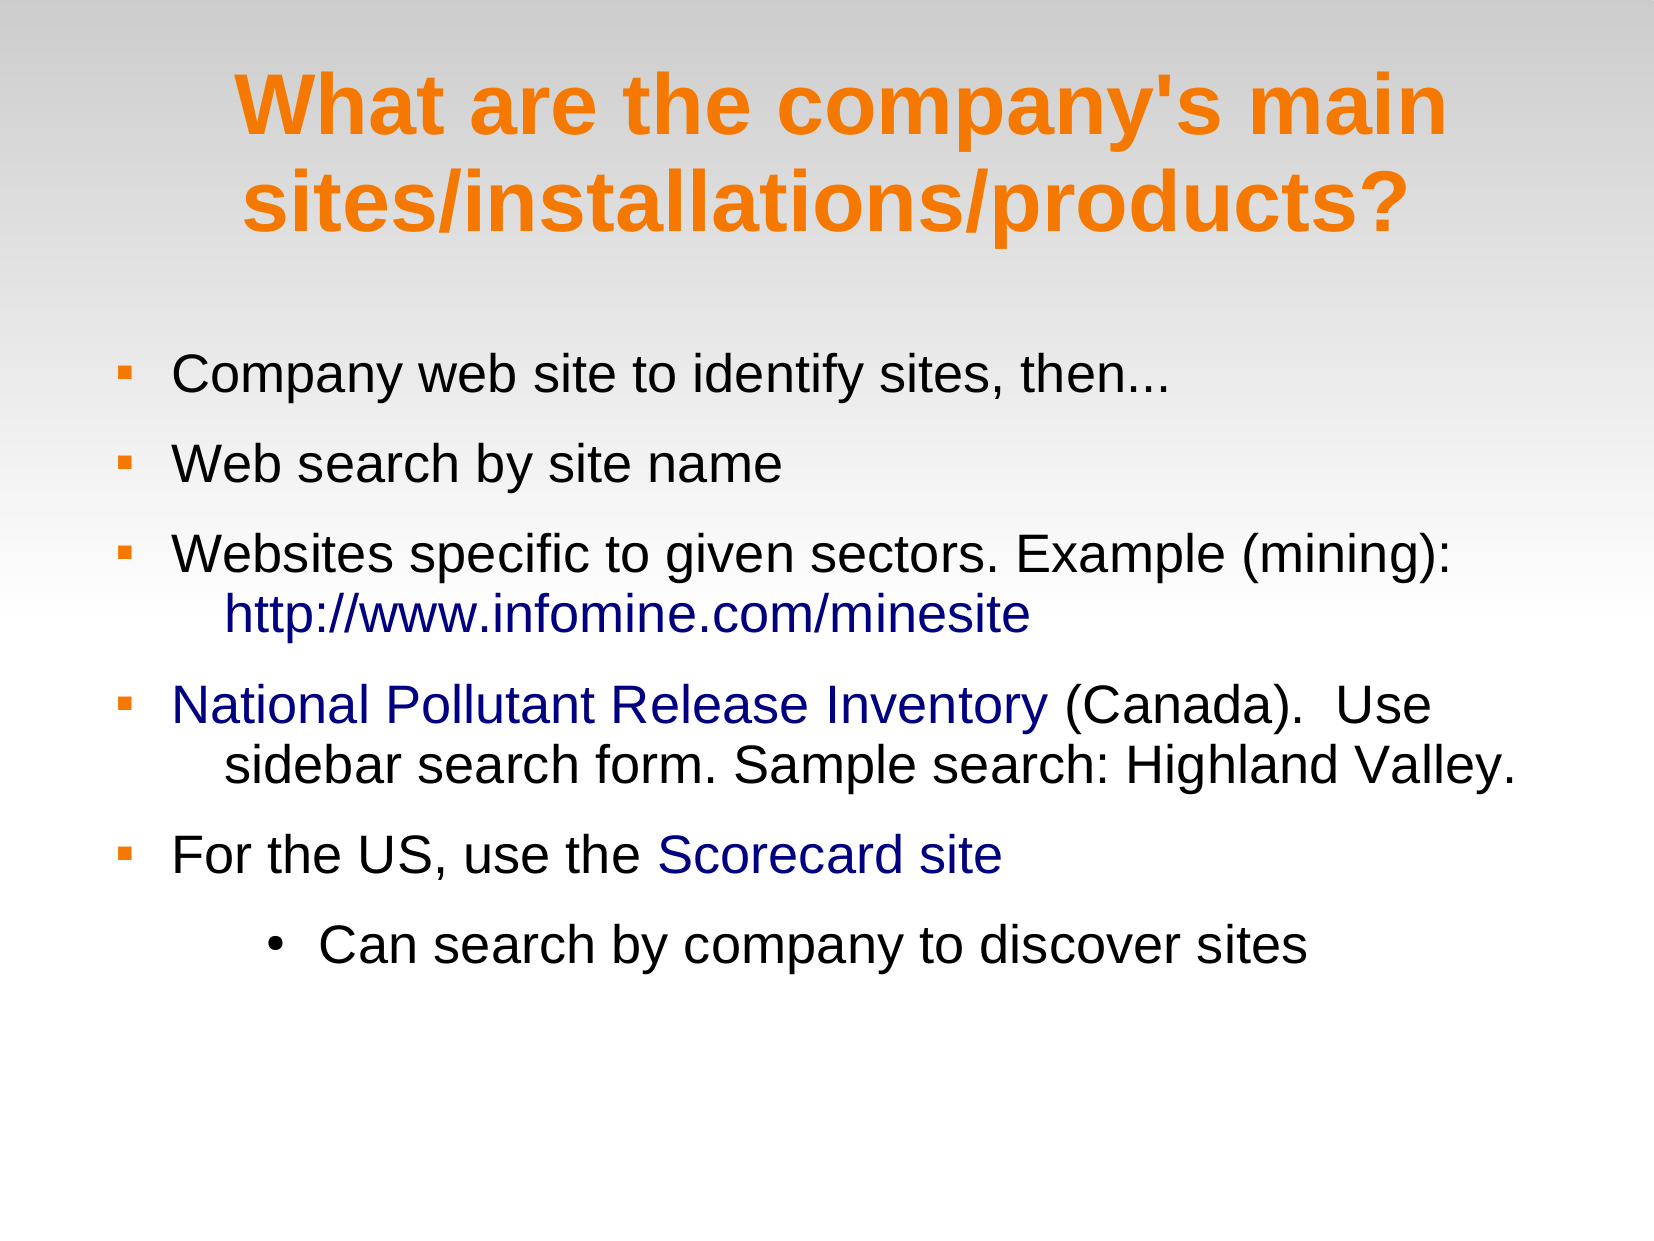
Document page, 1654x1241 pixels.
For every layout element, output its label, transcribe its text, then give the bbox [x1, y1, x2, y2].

title What are the company's main sites/installations/products? [82, 49, 1571, 257]
list Company web site to identify sites, then... Web search by site name Websites specific to given sectors. Example (mining): http://www.infomine.com/minesite National Pollutant Release Inventory (Canada). Use sidebar search form. Sample search: Highland Valley. For the US, use the Scorecard site Can search by company to discover sites [82, 343, 1571, 1162]
